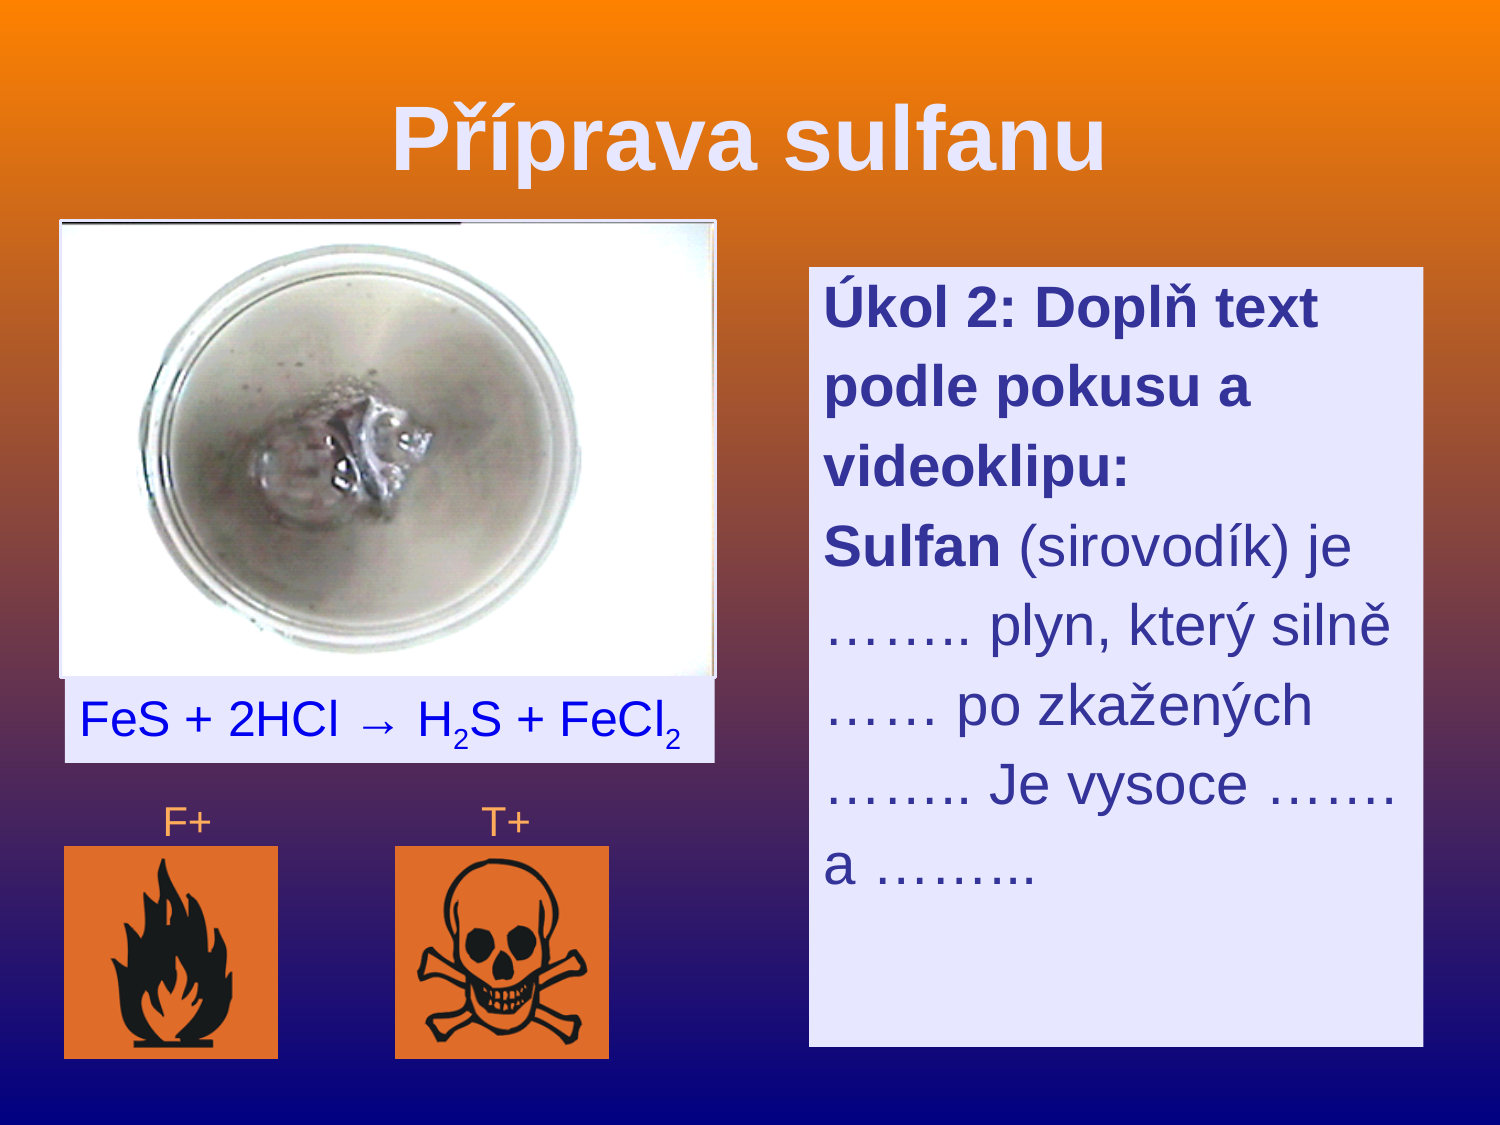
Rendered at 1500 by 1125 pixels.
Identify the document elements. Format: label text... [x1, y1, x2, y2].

title Příprava sulfanu [75, 45, 1426, 233]
text_box [64, 846, 278, 1059]
picture [395, 846, 609, 1059]
text_box T+ [466, 786, 565, 853]
list Úkol 2: Doplň text podle pokusu a videoklipu: Sulfan (sirovodík) je …….. plyn, který silně …… po zkažených …….. Je vysoce ……. a ……... [809, 267, 1424, 1047]
picture [59, 219, 718, 680]
text_box F+ [147, 786, 246, 853]
text_box FeS + 2HCl → H2S + FeCl2 [64, 680, 715, 763]
